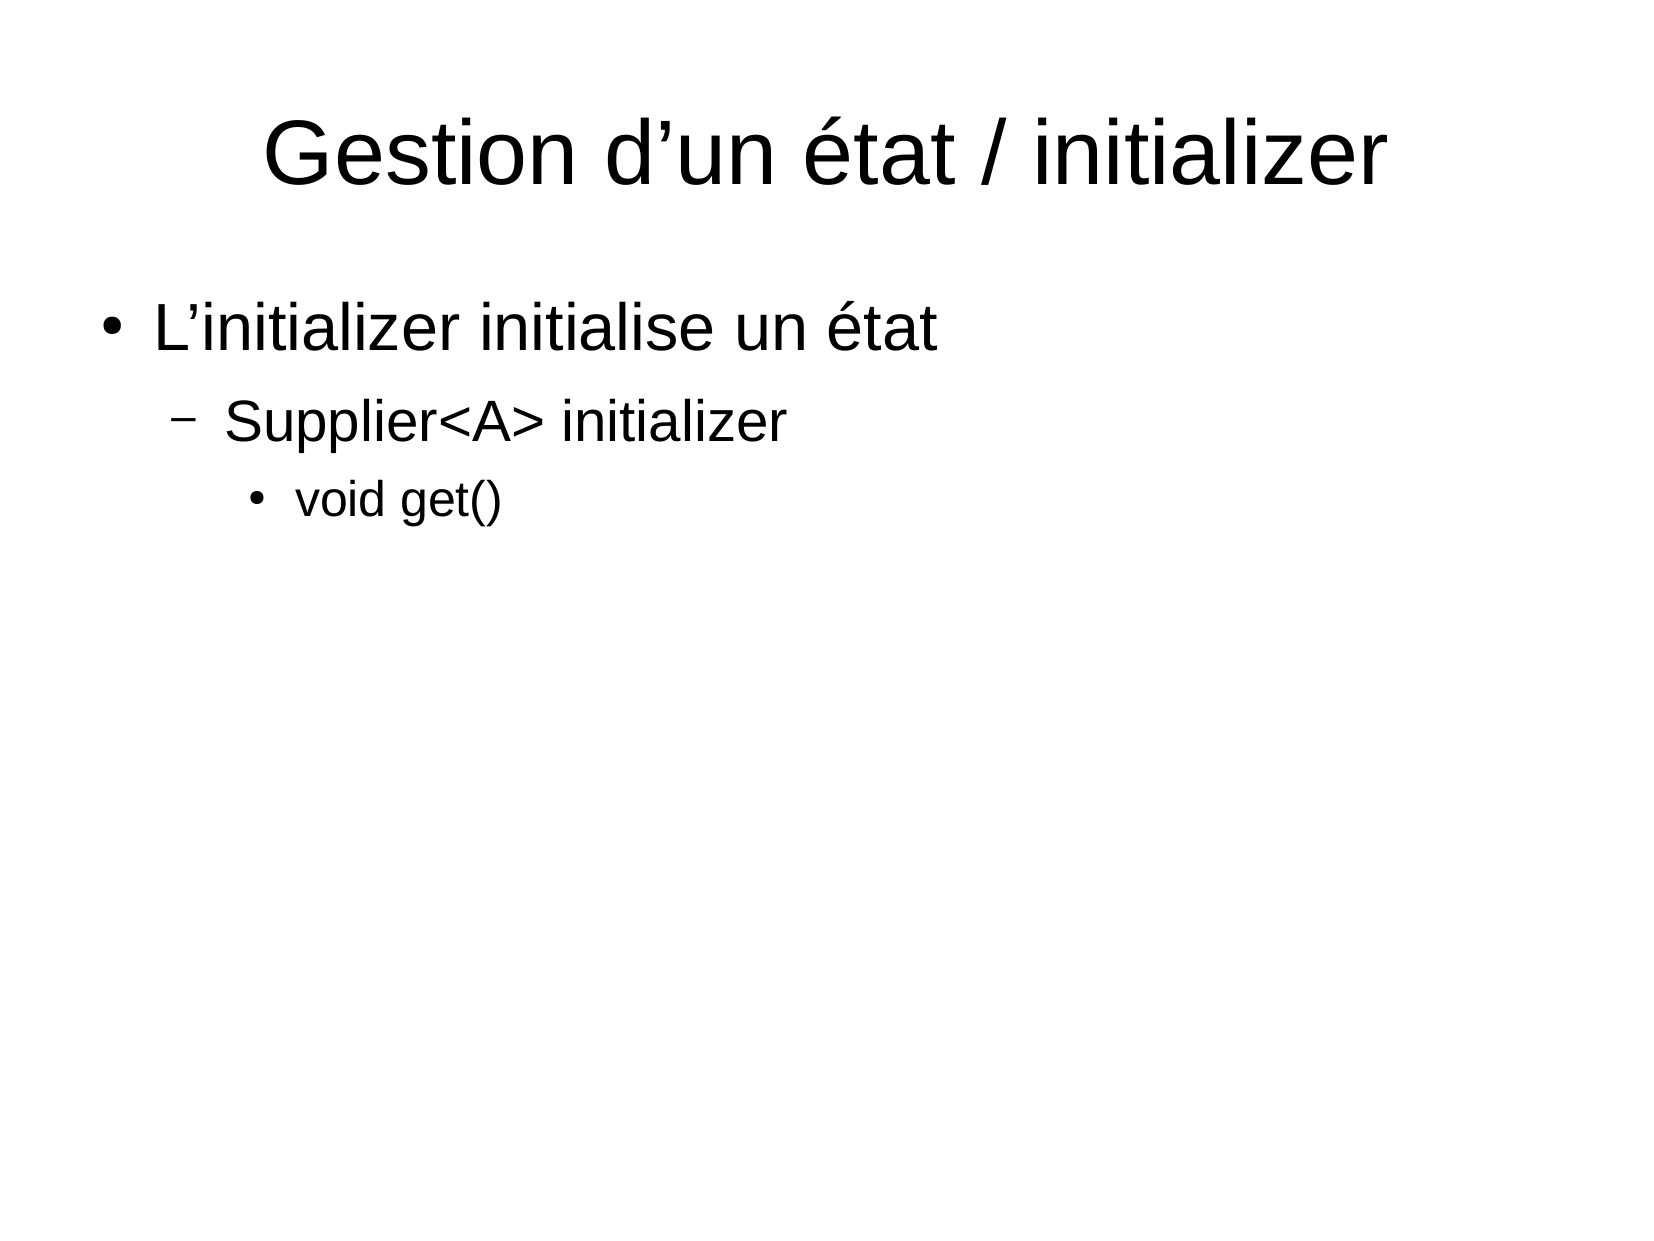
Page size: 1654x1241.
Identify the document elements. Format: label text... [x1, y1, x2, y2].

list L’initializer initialise un état Supplier<A> initializer void get() [82, 290, 1571, 1010]
title Gestion d’un état / initializer [82, 49, 1571, 257]
